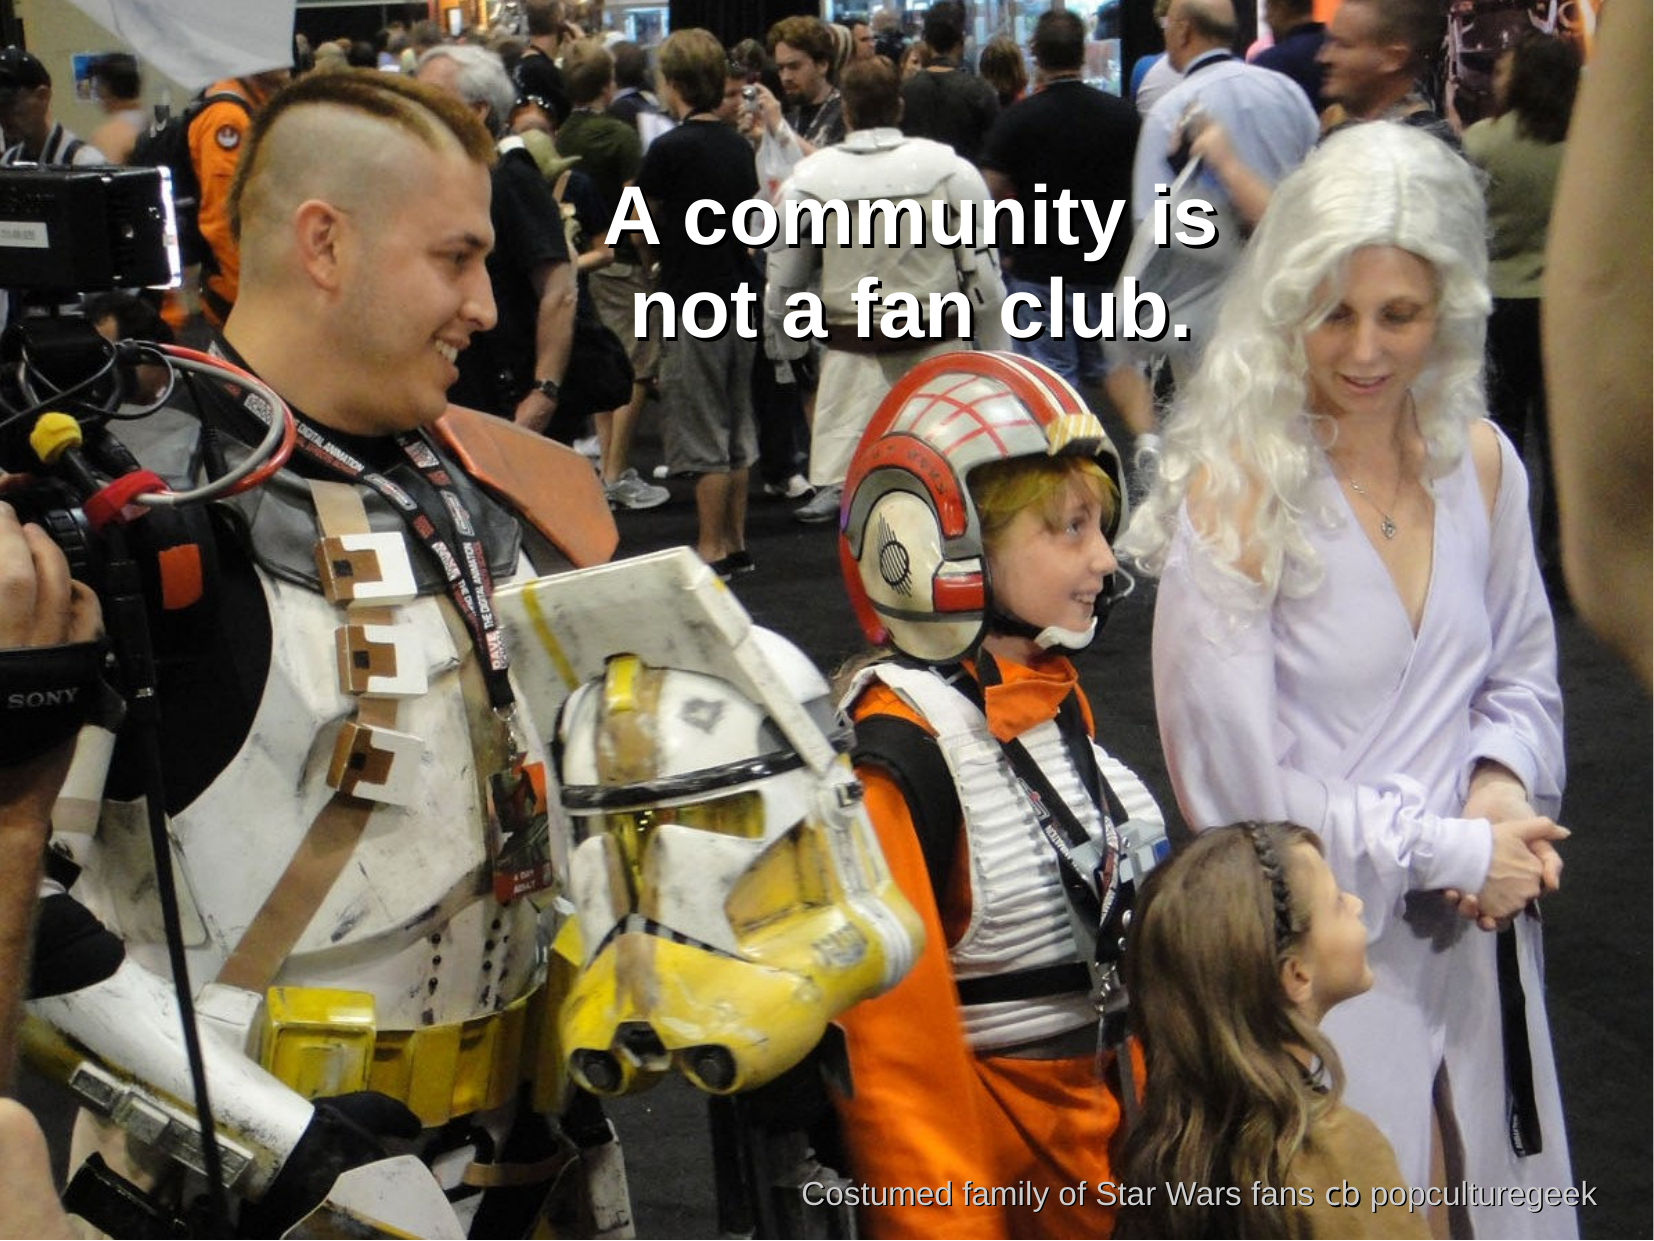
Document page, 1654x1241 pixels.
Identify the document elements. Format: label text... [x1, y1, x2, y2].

picture [0, 0, 1654, 1240]
text_box A community is not a fan club. [588, 161, 1238, 363]
text_box Costumed family of Star Wars fans cb popculturegeek [262, 1162, 1613, 1215]
